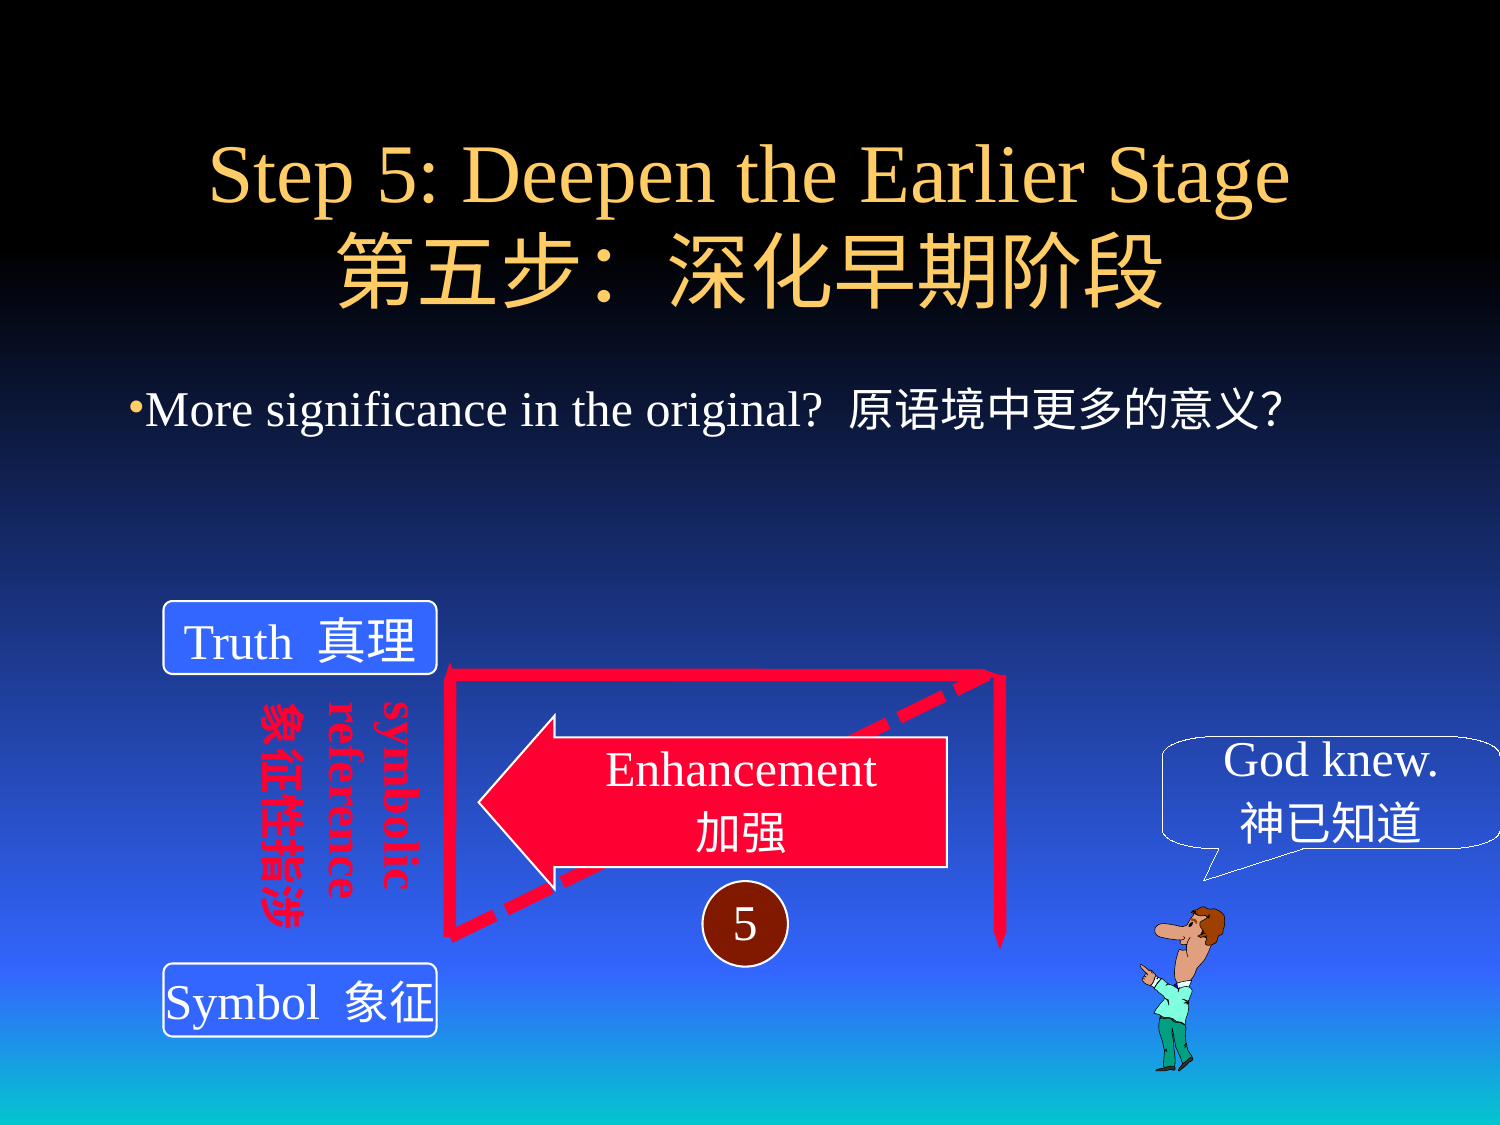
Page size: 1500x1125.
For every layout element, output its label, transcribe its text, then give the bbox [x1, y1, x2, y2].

text_box 5 [702, 881, 788, 967]
chart [1139, 906, 1226, 1072]
text_box Truth 真理 [163, 601, 437, 674]
title Step 5: Deepen the Earlier Stage 第五步：深化早期阶段 [112, 110, 1388, 328]
text_box God knew. 神已知道 [1162, 736, 1500, 881]
text_box Enhancement 加强 [478, 715, 947, 889]
text_box Symbol 象征 [163, 963, 437, 1037]
list More significance in the original? 原语境中更多的意义？ [112, 368, 1388, 445]
text_box symbolic reference 象征性指涉 [244, 686, 437, 951]
